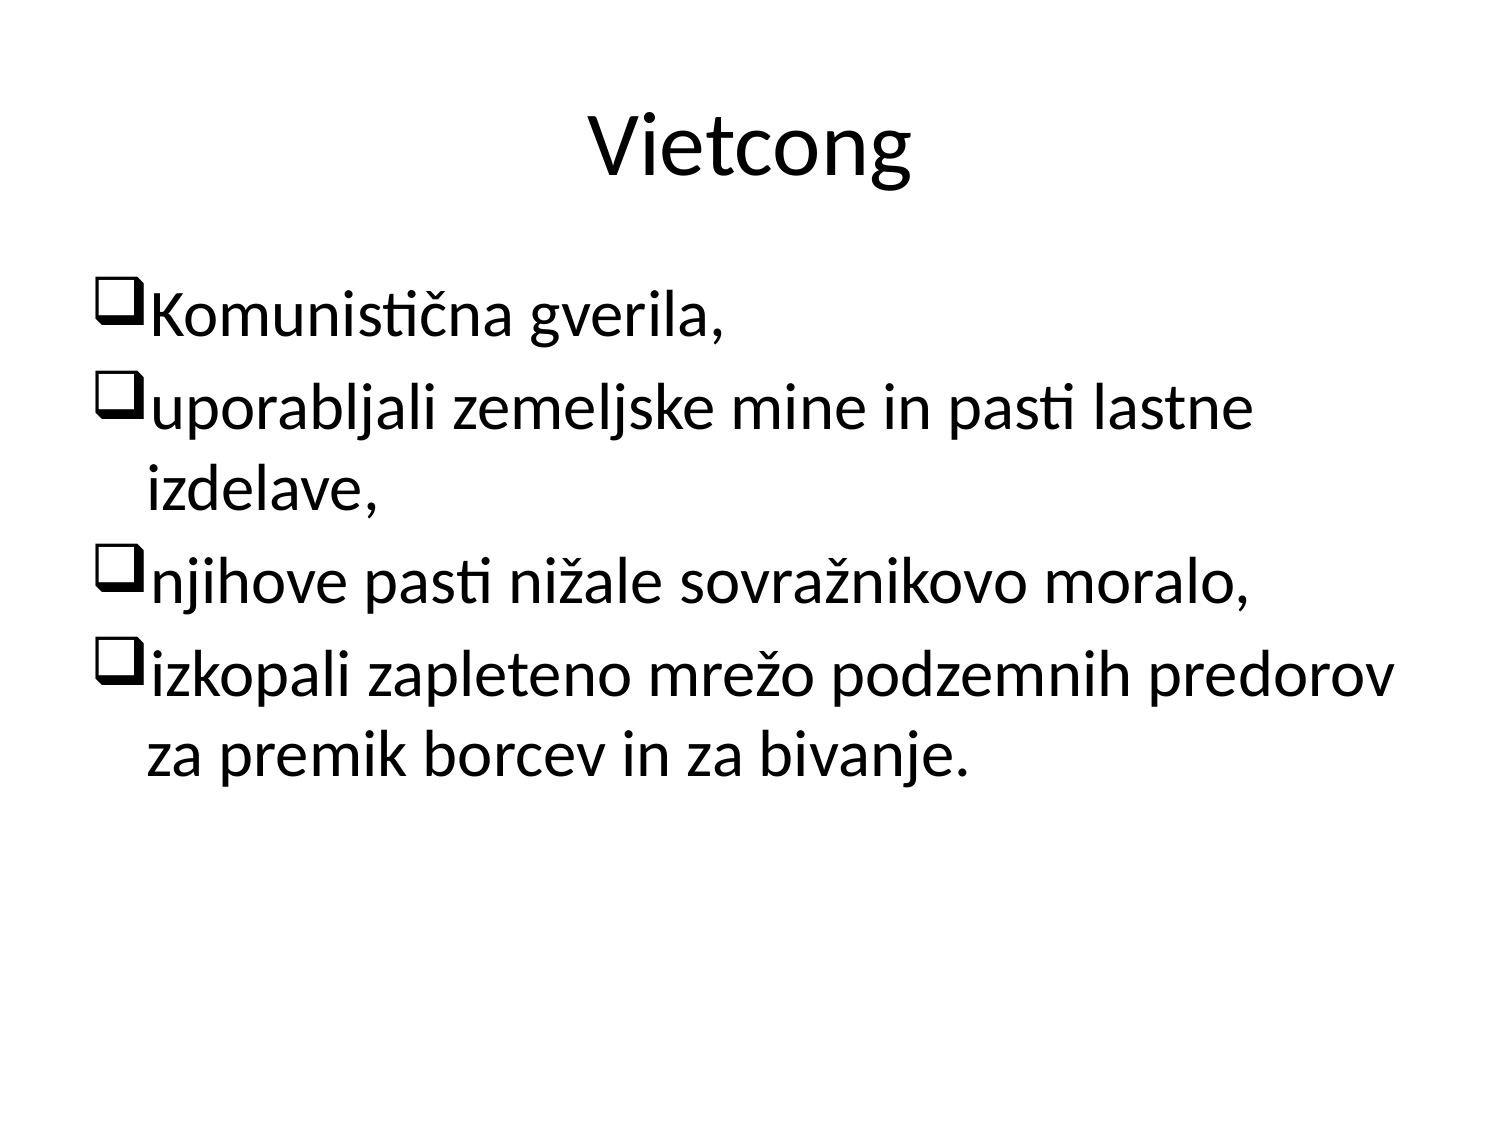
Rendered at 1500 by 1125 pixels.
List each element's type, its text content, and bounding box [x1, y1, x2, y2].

title Vietcong [75, 45, 1425, 233]
list Komunistična gverila, uporabljali zemeljske mine in pasti lastne izdelave, njihove pasti nižale sovražnikovo moralo, izkopali zapleteno mrežo podzemnih predorov za premik borcev in za bivanje. [75, 262, 1425, 1005]
